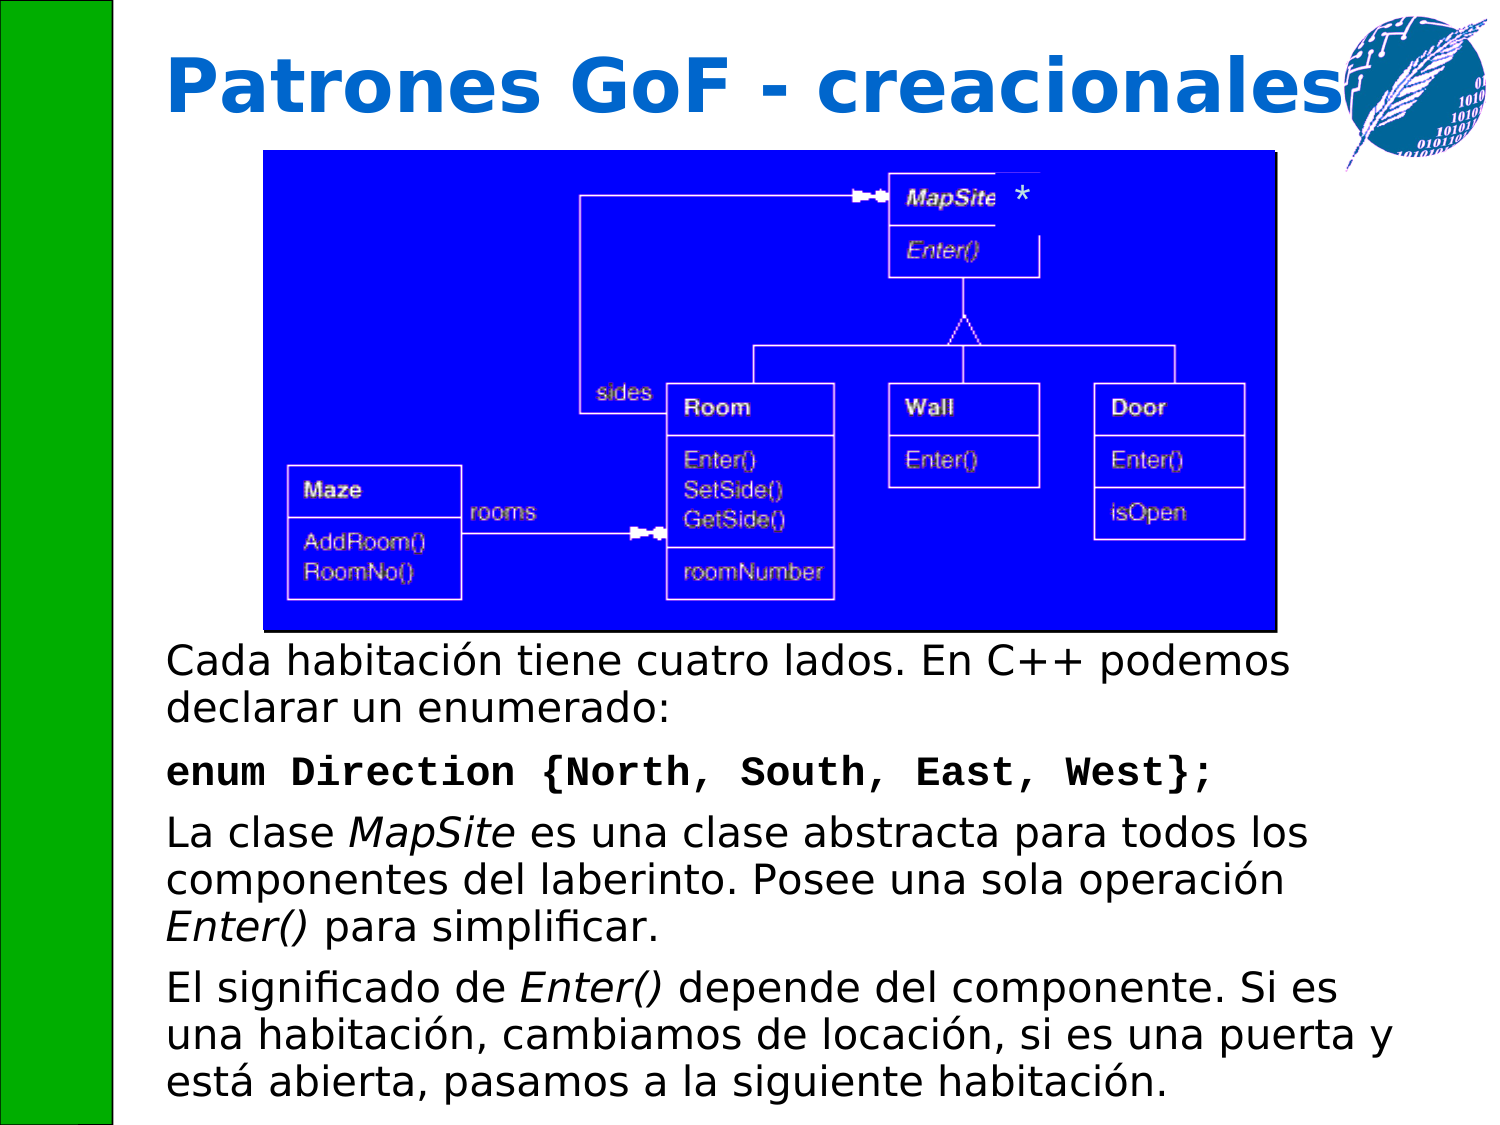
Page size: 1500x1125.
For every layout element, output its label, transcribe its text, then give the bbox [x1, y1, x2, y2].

list Cada habitación tiene cuatro lados. En C++ podemos declarar un enumerado: enum Direction {North, South, East, West}; La clase MapSite es una clase abstracta para todos los componentes del laberinto. Posee una sola operación Enter() para simplificar. El significado de Enter() depende del componente. Si es una habitación, cambiamos de locación, si es una puerta y está abierta, pasamos a la siguiente habitación. [165, 637, 1425, 1121]
text_box * [995, 172, 1063, 236]
picture [1424, 15, 1488, 172]
picture [262, 149, 1276, 631]
title Patrones GoF - creacionales [150, 0, 1424, 188]
